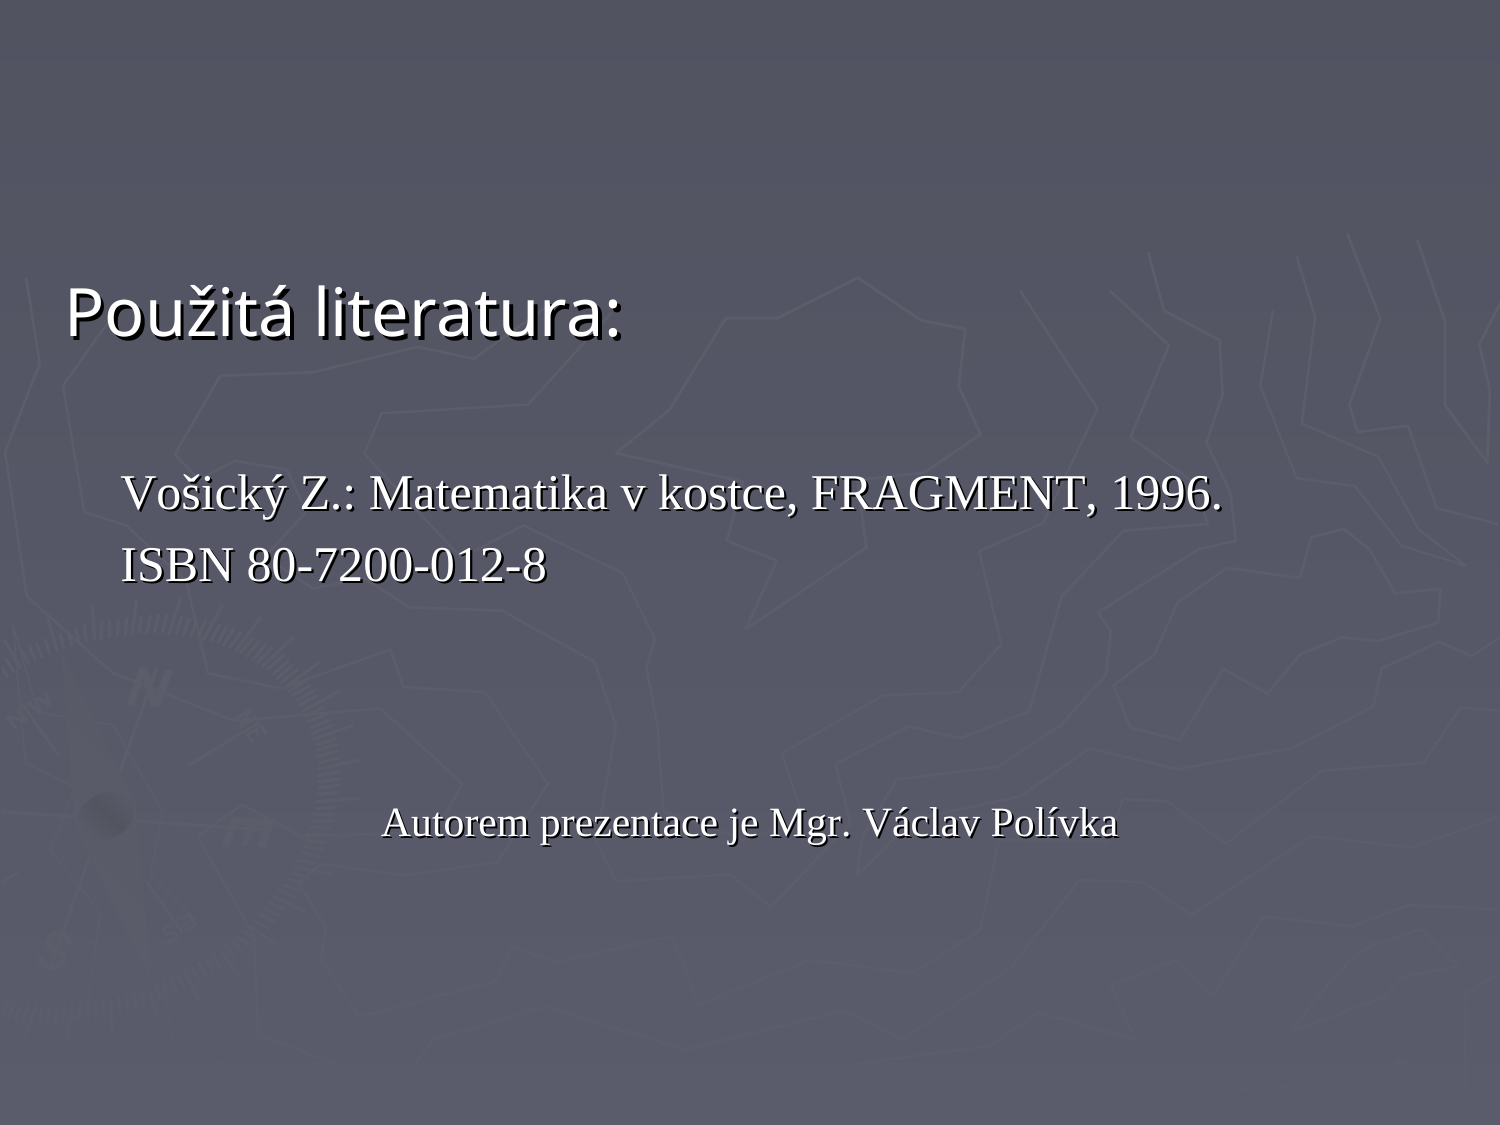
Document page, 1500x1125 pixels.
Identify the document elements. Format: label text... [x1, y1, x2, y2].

list Použitá literatura: Vošický Z.: Matematika v kostce, FRAGMENT, 1996. ISBN 80-7200-012-8 Autorem prezentace je Mgr. Václav Polívka [49, 262, 1451, 1001]
